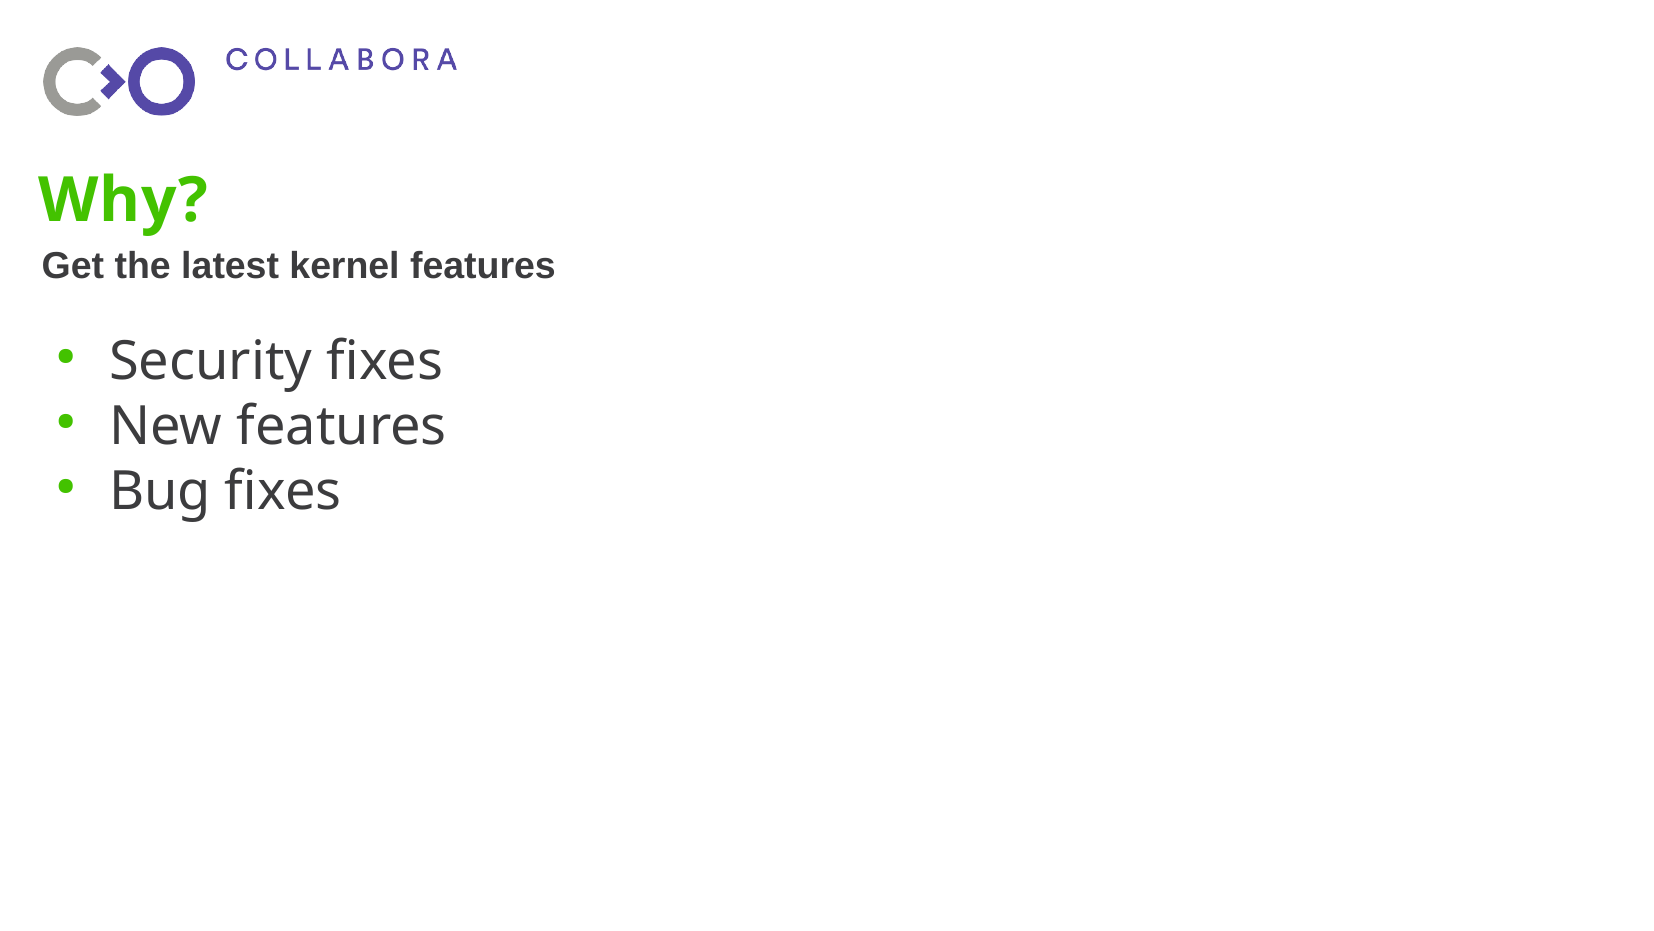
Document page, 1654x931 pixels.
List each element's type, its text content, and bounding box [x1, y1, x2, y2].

list Security fixes New features Bug fixes [38, 325, 1614, 581]
text_box Get the latest kernel features [41, 240, 1614, 290]
picture [43, 47, 457, 116]
title Why? [38, 159, 1614, 216]
